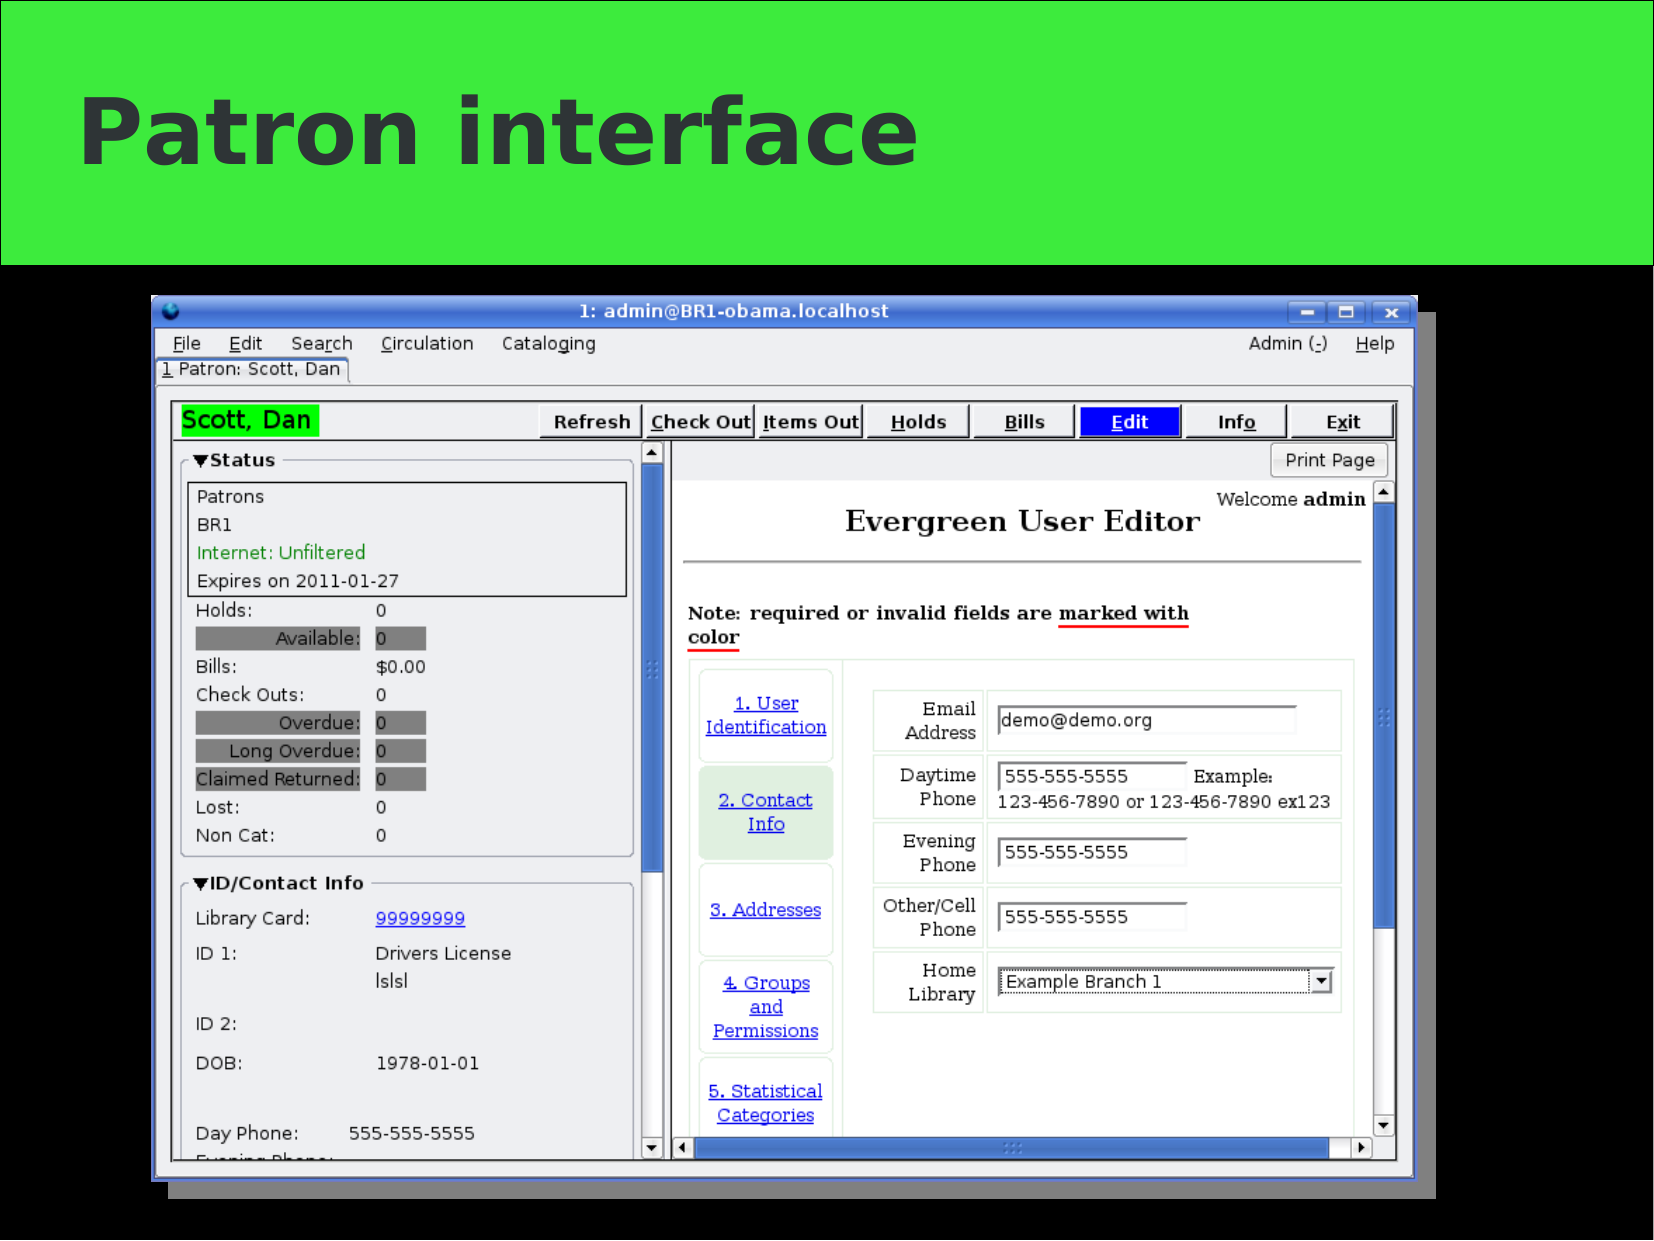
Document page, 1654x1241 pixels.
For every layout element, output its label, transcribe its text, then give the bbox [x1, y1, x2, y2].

picture [151, 295, 1418, 1182]
title Patron interface [76, 29, 1565, 237]
